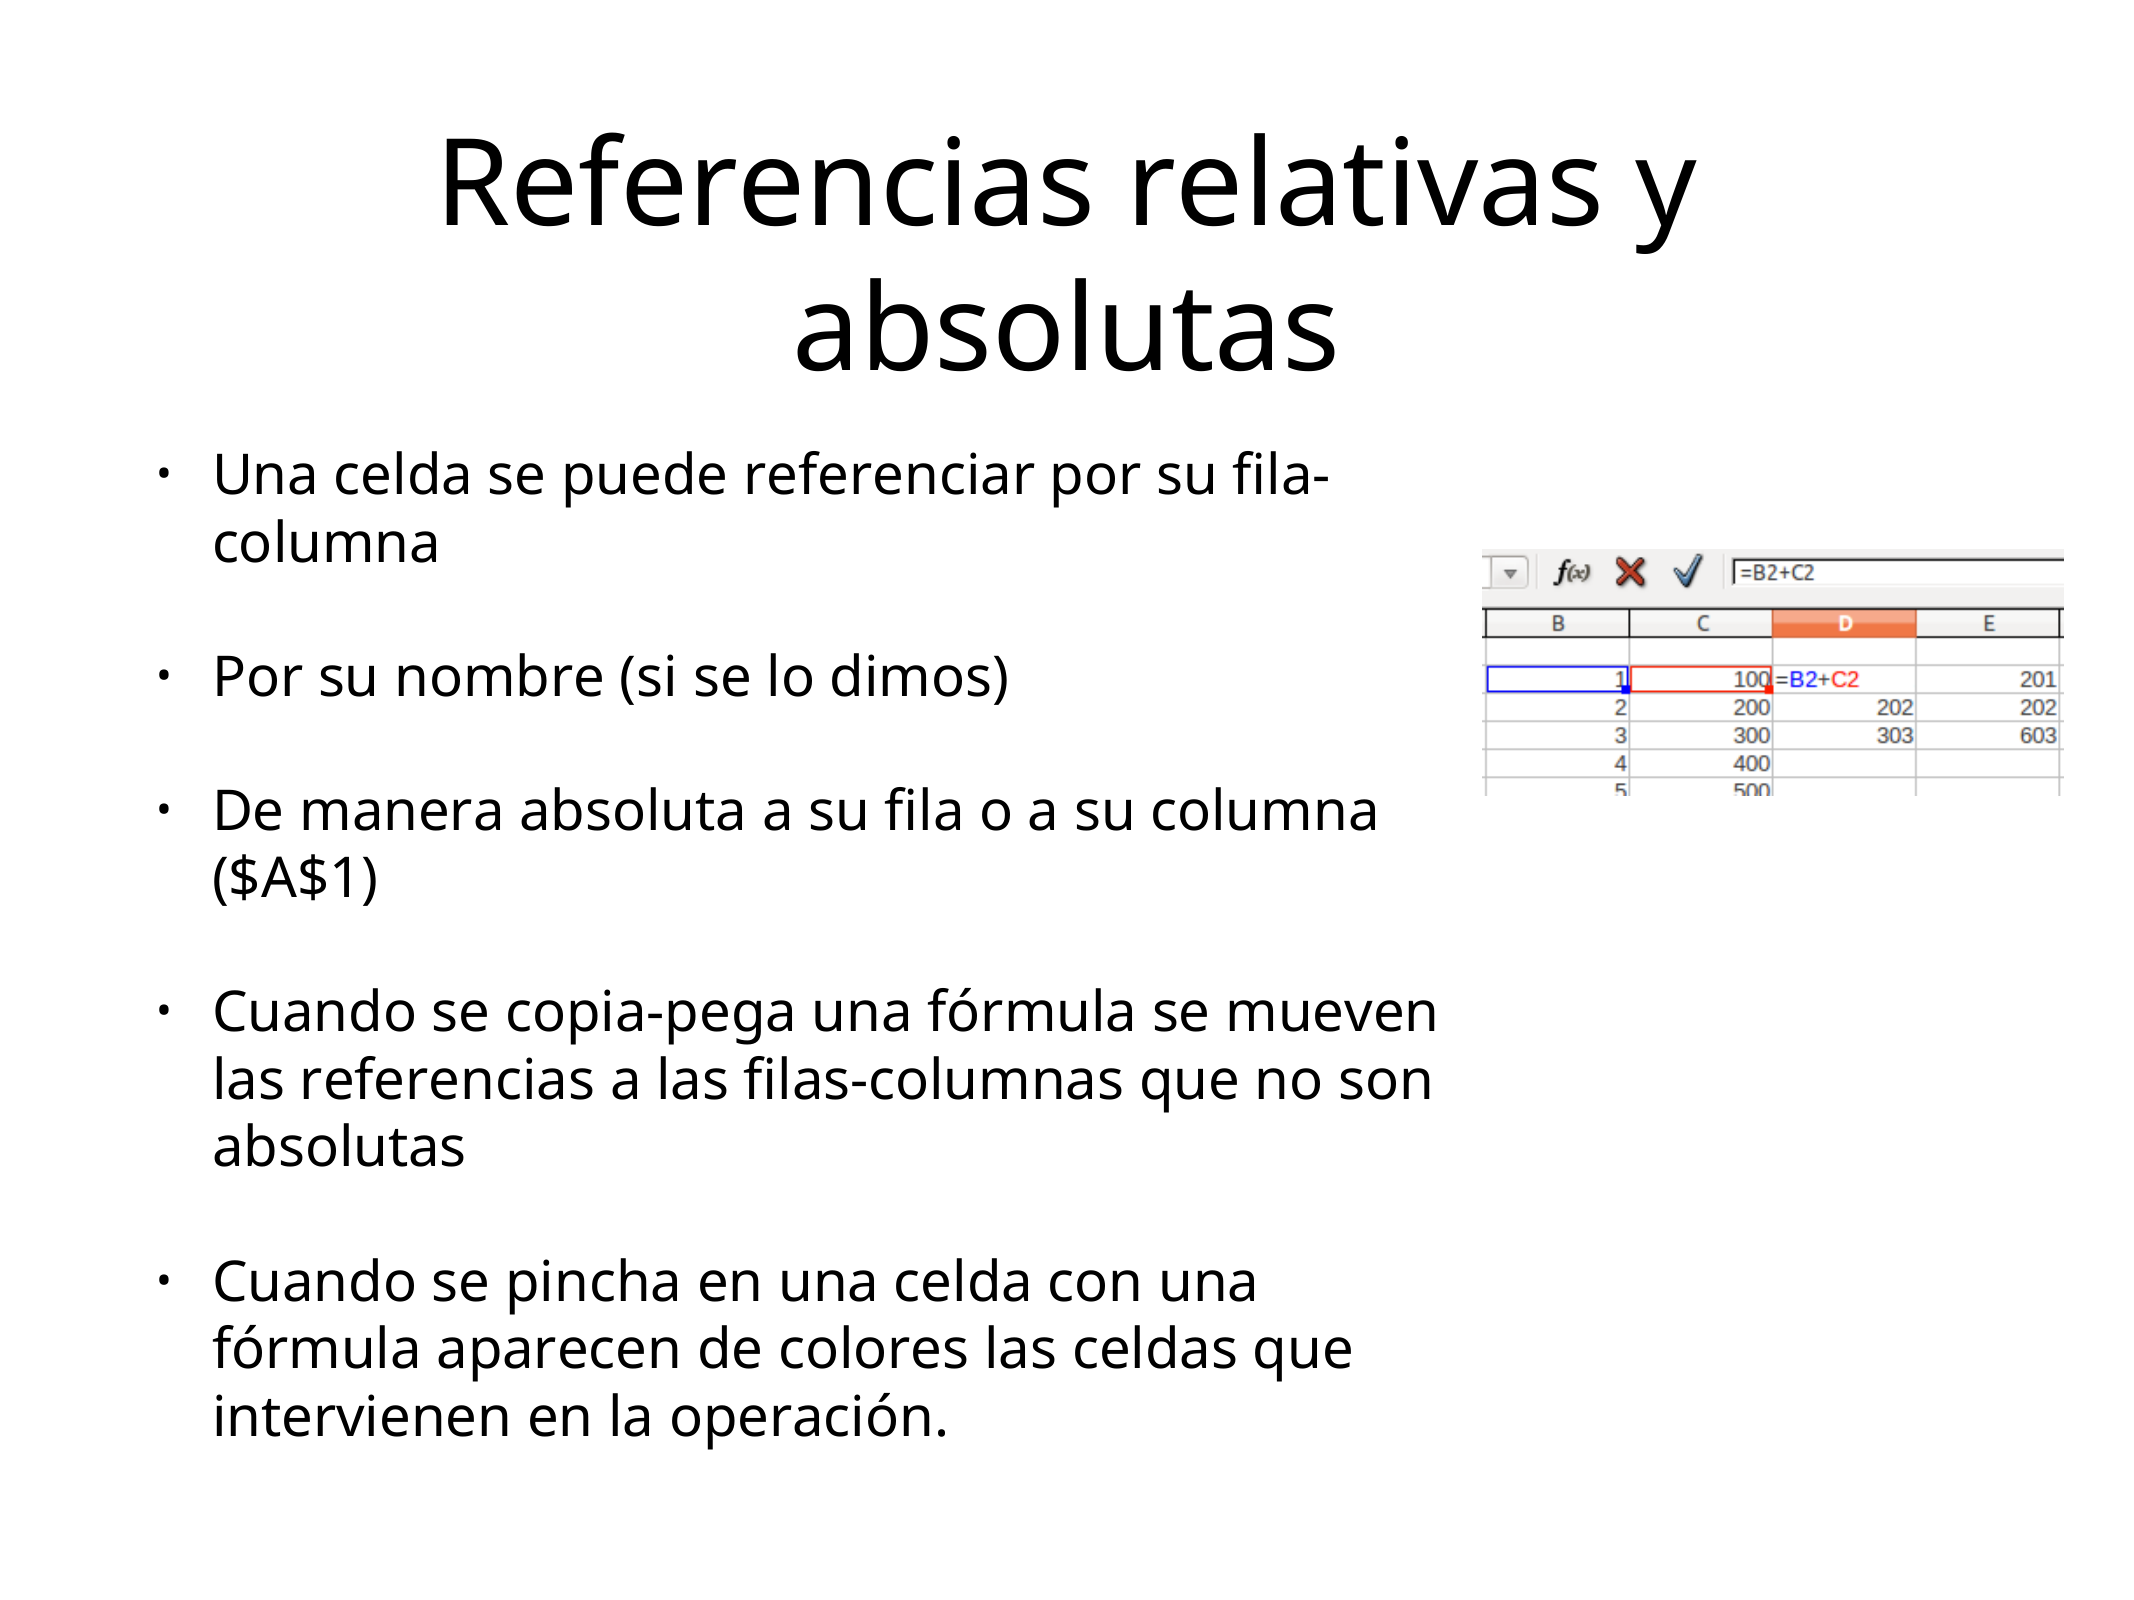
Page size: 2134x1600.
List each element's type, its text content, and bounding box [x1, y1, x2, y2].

picture [1482, 549, 2064, 796]
list Una celda se puede referenciar por su fila-columna Por su nombre (si se lo dimos) De manera absoluta a su fila o a su columna ($A$1) Cuando se copia-pega una fórmula se mueven las referencias a las filas-columnas que no son absolutas Cuando se pincha en una celda con una fórmula aparecen de colores las celdas que intervienen en la operación. [156, 427, 1459, 1459]
title Referencias relativas y absolutas [156, 72, 1978, 428]
